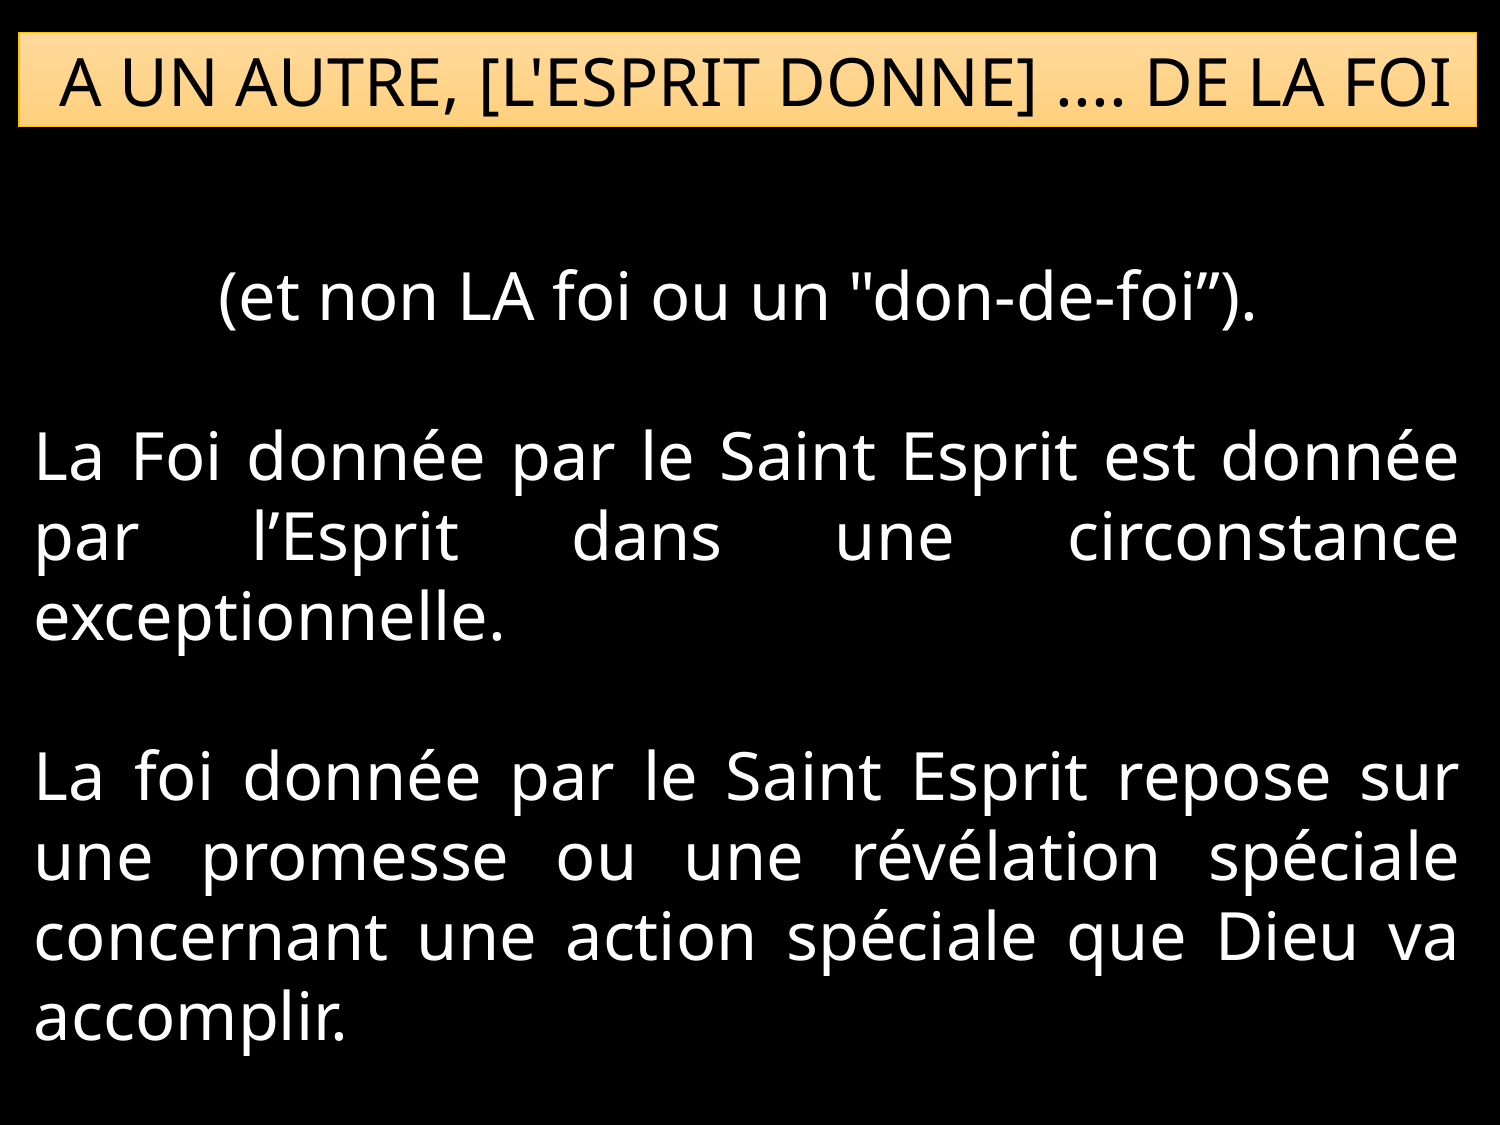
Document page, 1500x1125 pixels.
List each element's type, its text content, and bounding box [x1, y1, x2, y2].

text_box A UN AUTRE, [L'ESPRIT DONNE] .... DE LA FOI [19, 32, 1477, 127]
text_box (et non LA foi ou un "don-de-foi”). La Foi donnée par le Saint Esprit est donnée par l’Esprit dans une circonstance exceptionnelle. La foi donnée par le Saint Esprit repose sur une promesse ou une révélation spéciale concernant une action spéciale que Dieu va accomplir. [19, 246, 1477, 1061]
